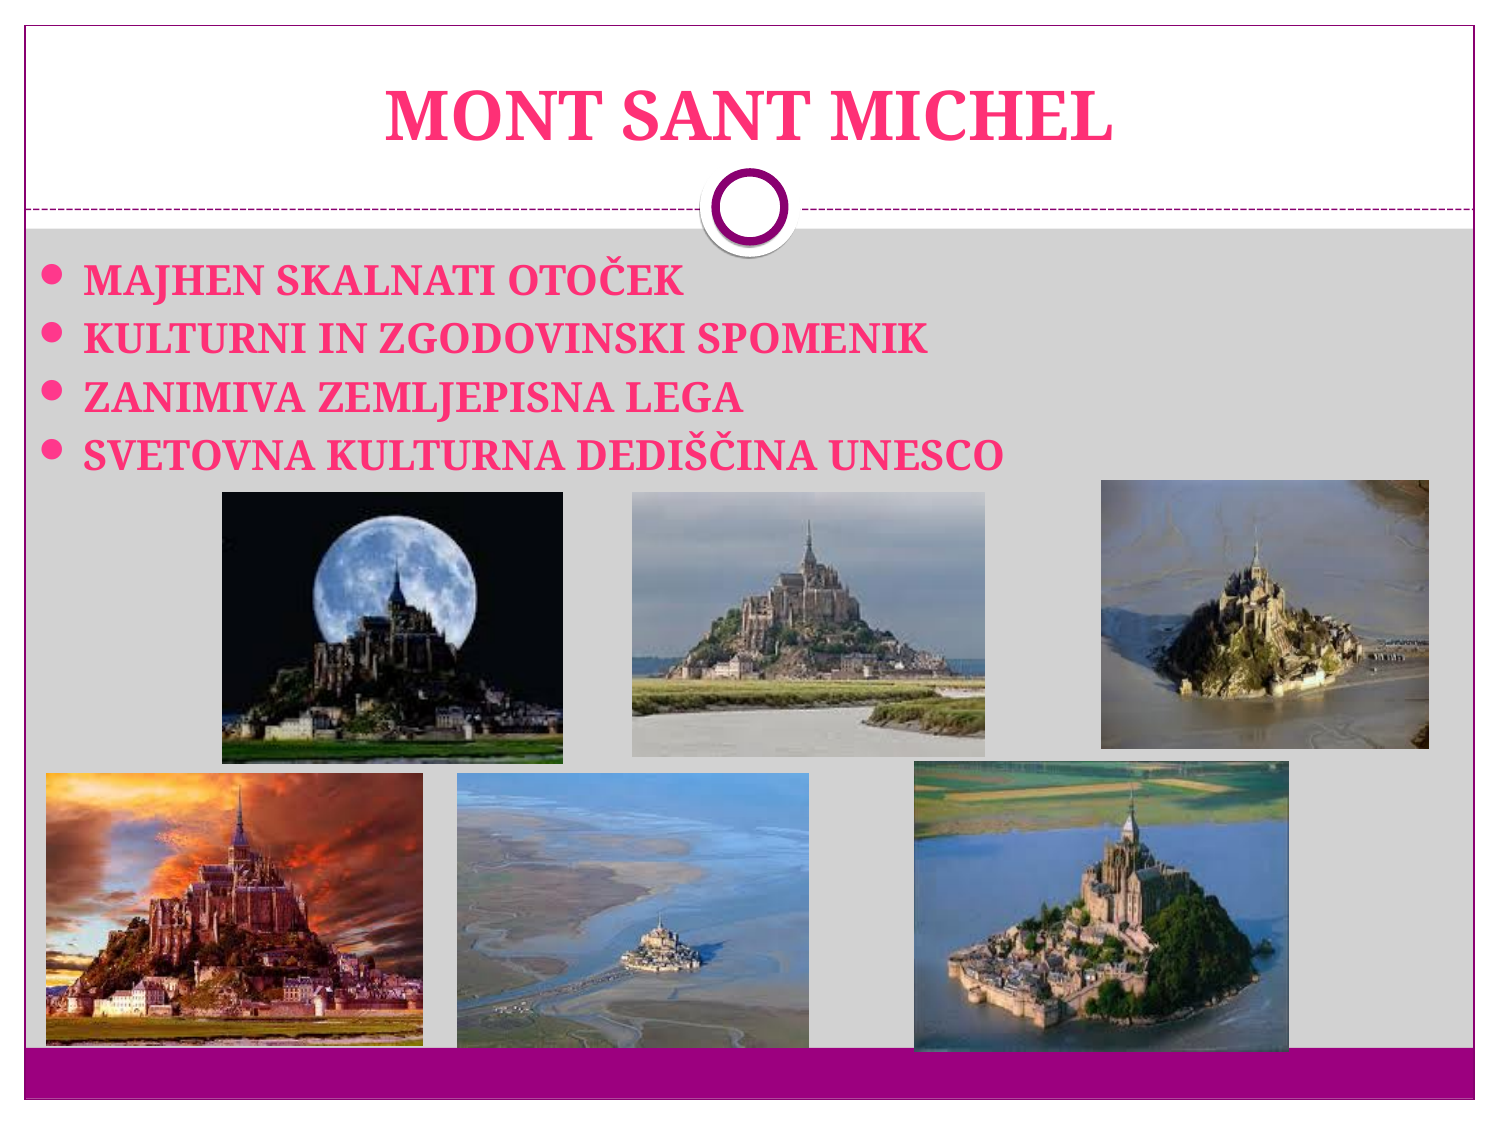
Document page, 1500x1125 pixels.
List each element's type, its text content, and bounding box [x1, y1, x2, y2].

picture [1101, 480, 1429, 749]
picture [914, 761, 1289, 1052]
picture [46, 773, 423, 1047]
picture [632, 492, 985, 757]
list Majhen skalnati otoček Kulturni in zgodovinski spomenik Zanimiva zemljepisna lega Svetovna kulturna dediščina UNESCO [23, 246, 1500, 1095]
title MONT SANT MICHEL [49, 37, 1450, 162]
picture [222, 492, 563, 764]
picture [457, 773, 809, 1048]
